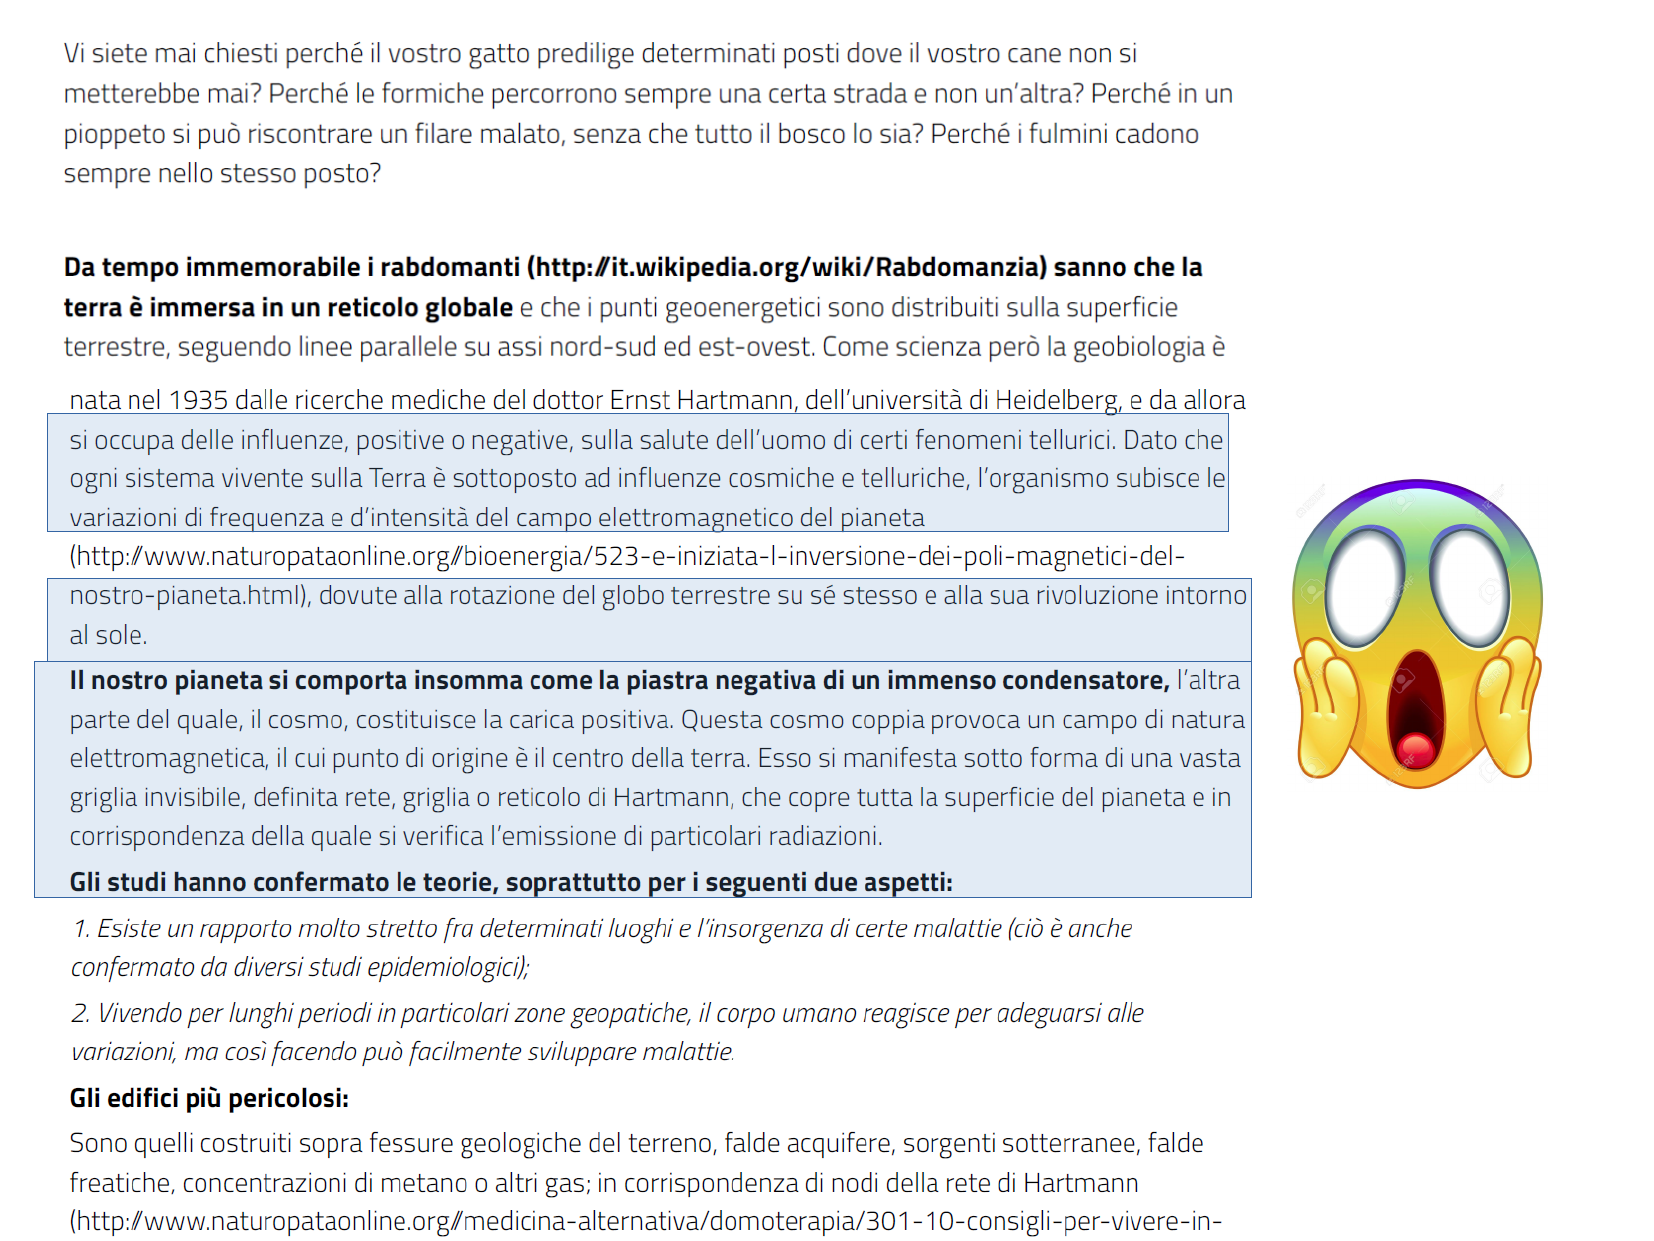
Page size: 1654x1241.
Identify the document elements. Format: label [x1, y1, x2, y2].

picture [47, 35, 1265, 1241]
picture [1287, 476, 1548, 792]
text_box [47, 413, 1229, 532]
text_box [34, 578, 1252, 898]
